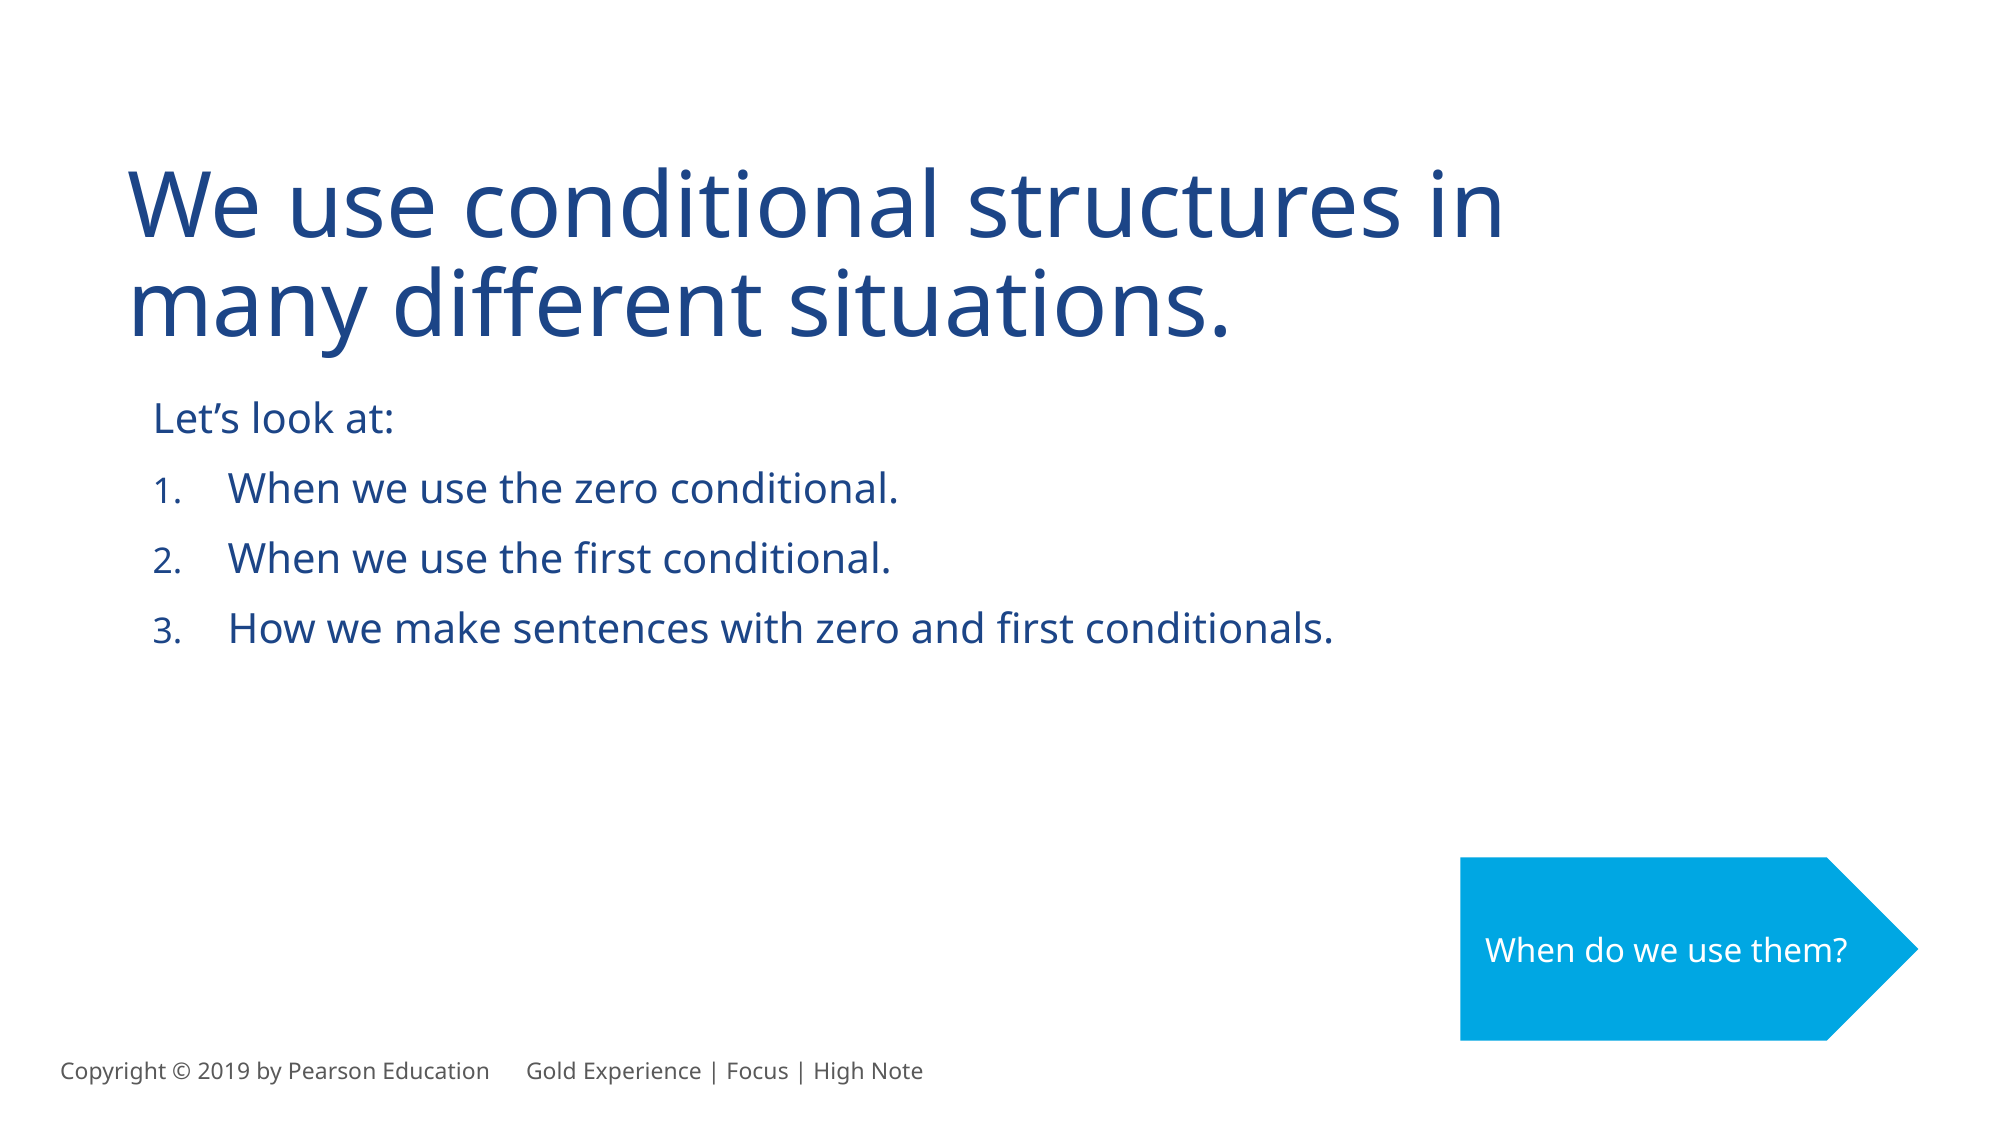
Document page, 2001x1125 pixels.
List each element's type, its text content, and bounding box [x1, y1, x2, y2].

footer Copyright © 2019 by Pearson Education Gold Experience | Focus | High Note [45, 1040, 1084, 1101]
title We use conditional structures in many different situations. [112, 125, 1763, 390]
text_box When do we use them? [1460, 857, 1919, 1041]
list Let’s look at: When we use the zero conditional. When we use the first conditional. How we make sentences with zero and first conditionals. [137, 389, 1788, 763]
